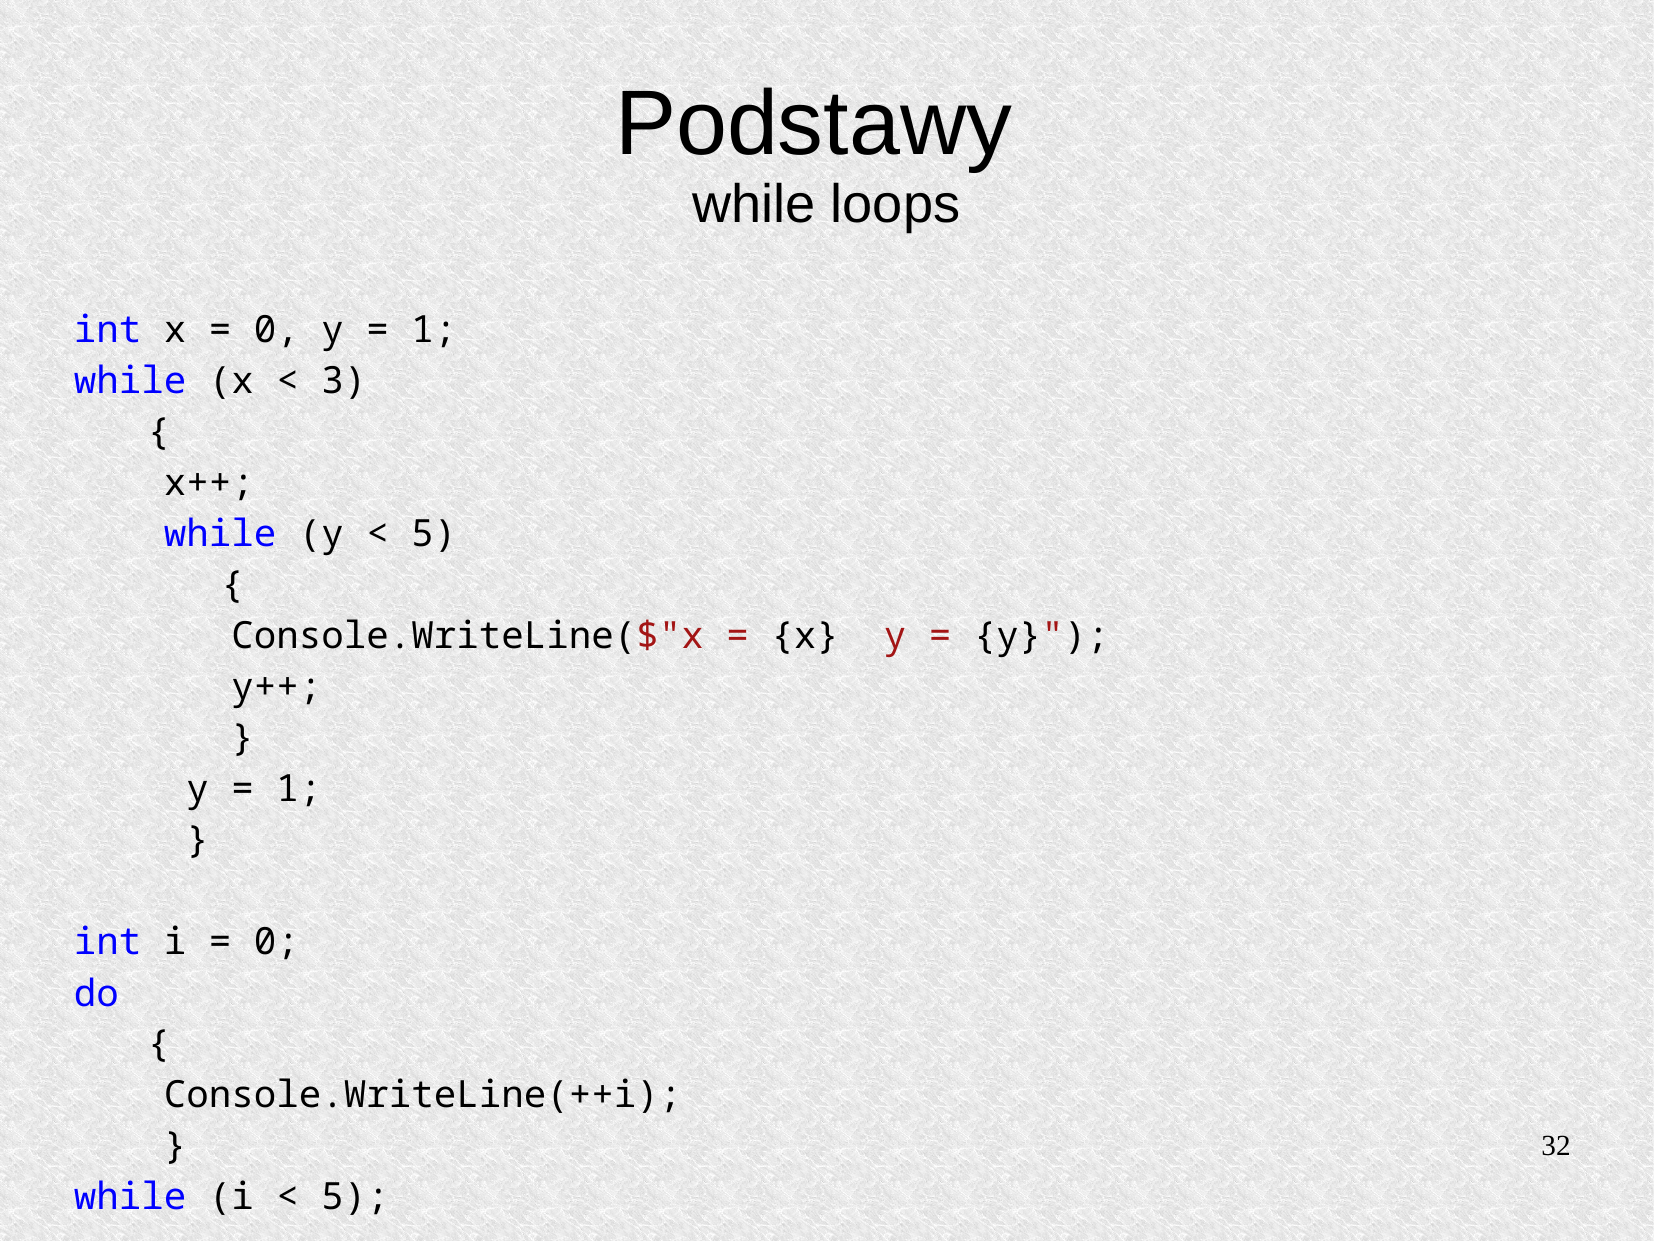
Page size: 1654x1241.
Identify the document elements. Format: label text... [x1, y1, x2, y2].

title Podstawy while loops [82, 49, 1571, 257]
picture [0, 0, 1654, 1241]
text_box int x = 0, y = 1; while (x < 3) { x++; while (y < 5) { Console.WriteLine($"x = {x} y = {y}"); y++; } y = 1; } int i = 0; do { Console.WriteLine(++i); } while (i < 5); [59, 295, 1565, 986]
